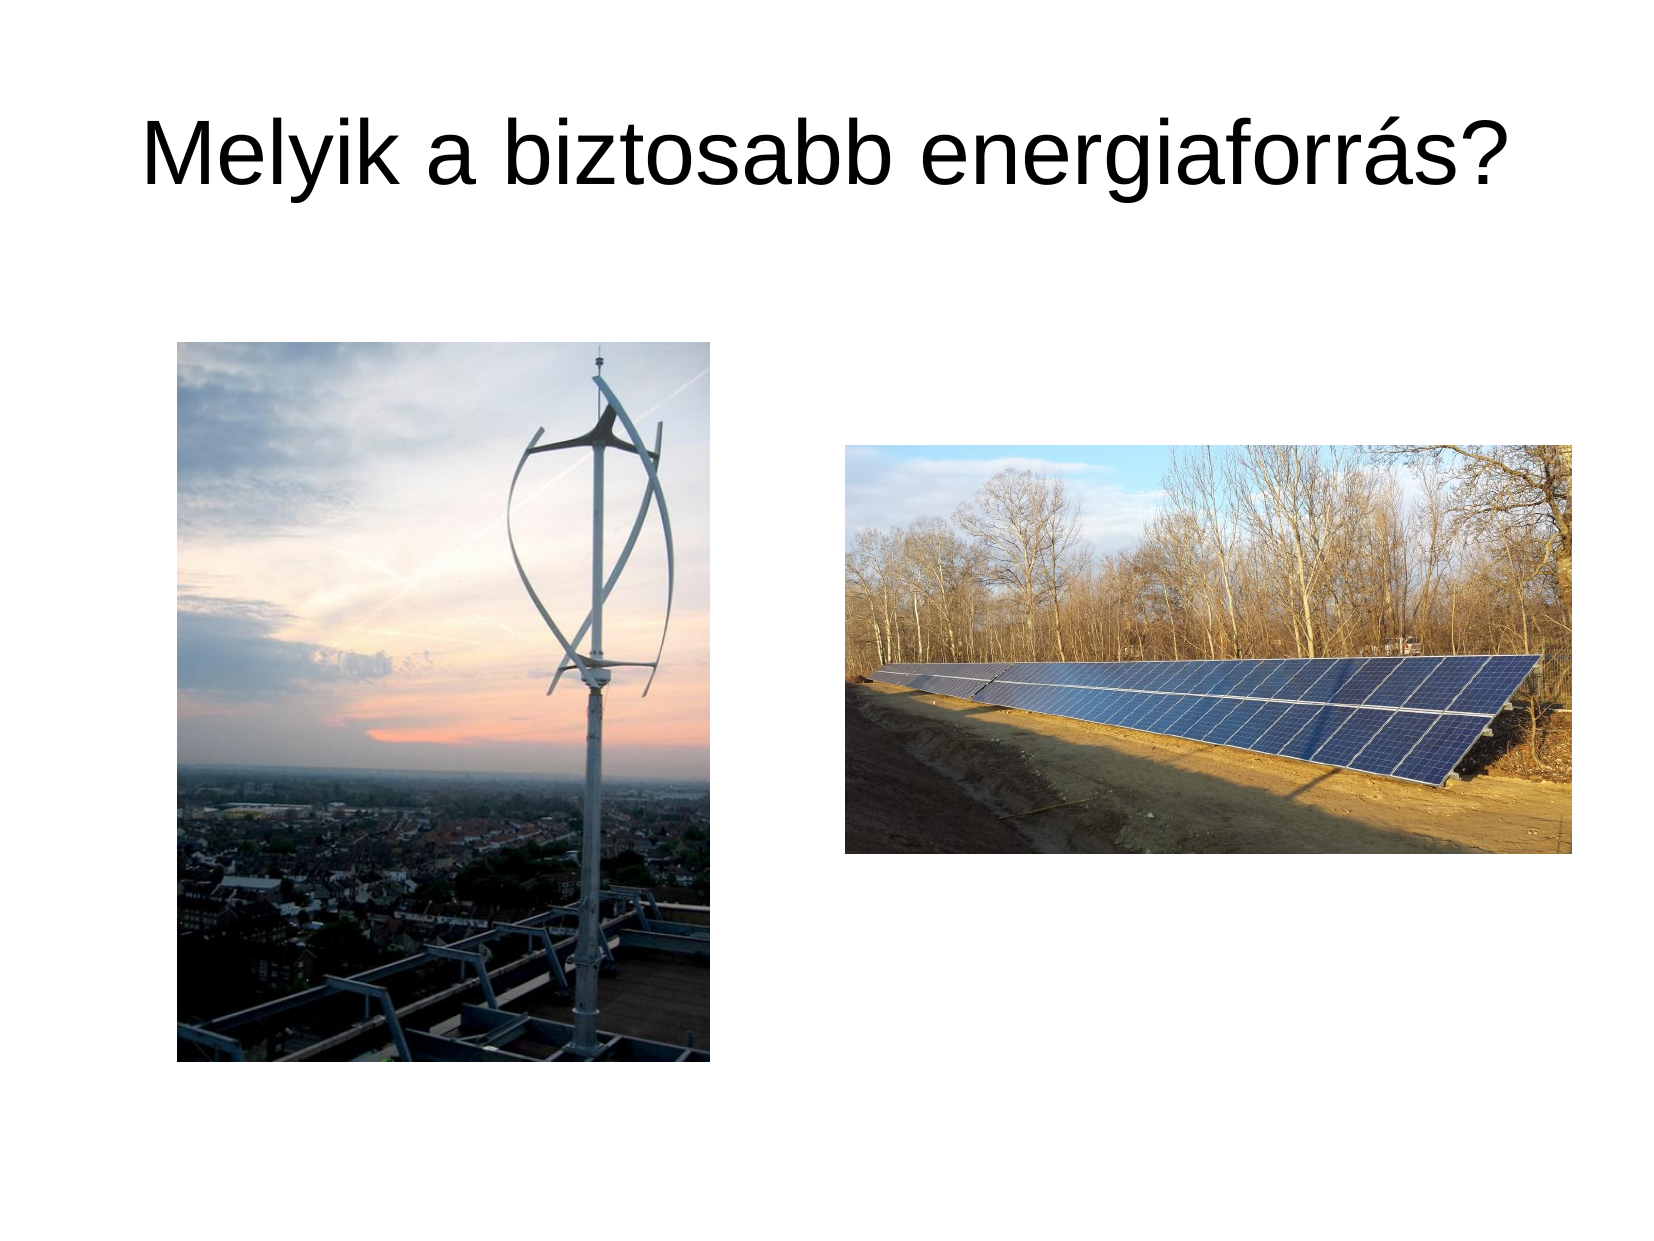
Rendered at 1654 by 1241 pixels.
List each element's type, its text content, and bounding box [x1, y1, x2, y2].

title Melyik a biztosabb energiaforrás? [82, 49, 1571, 257]
picture [845, 445, 1572, 854]
picture [177, 342, 710, 1062]
